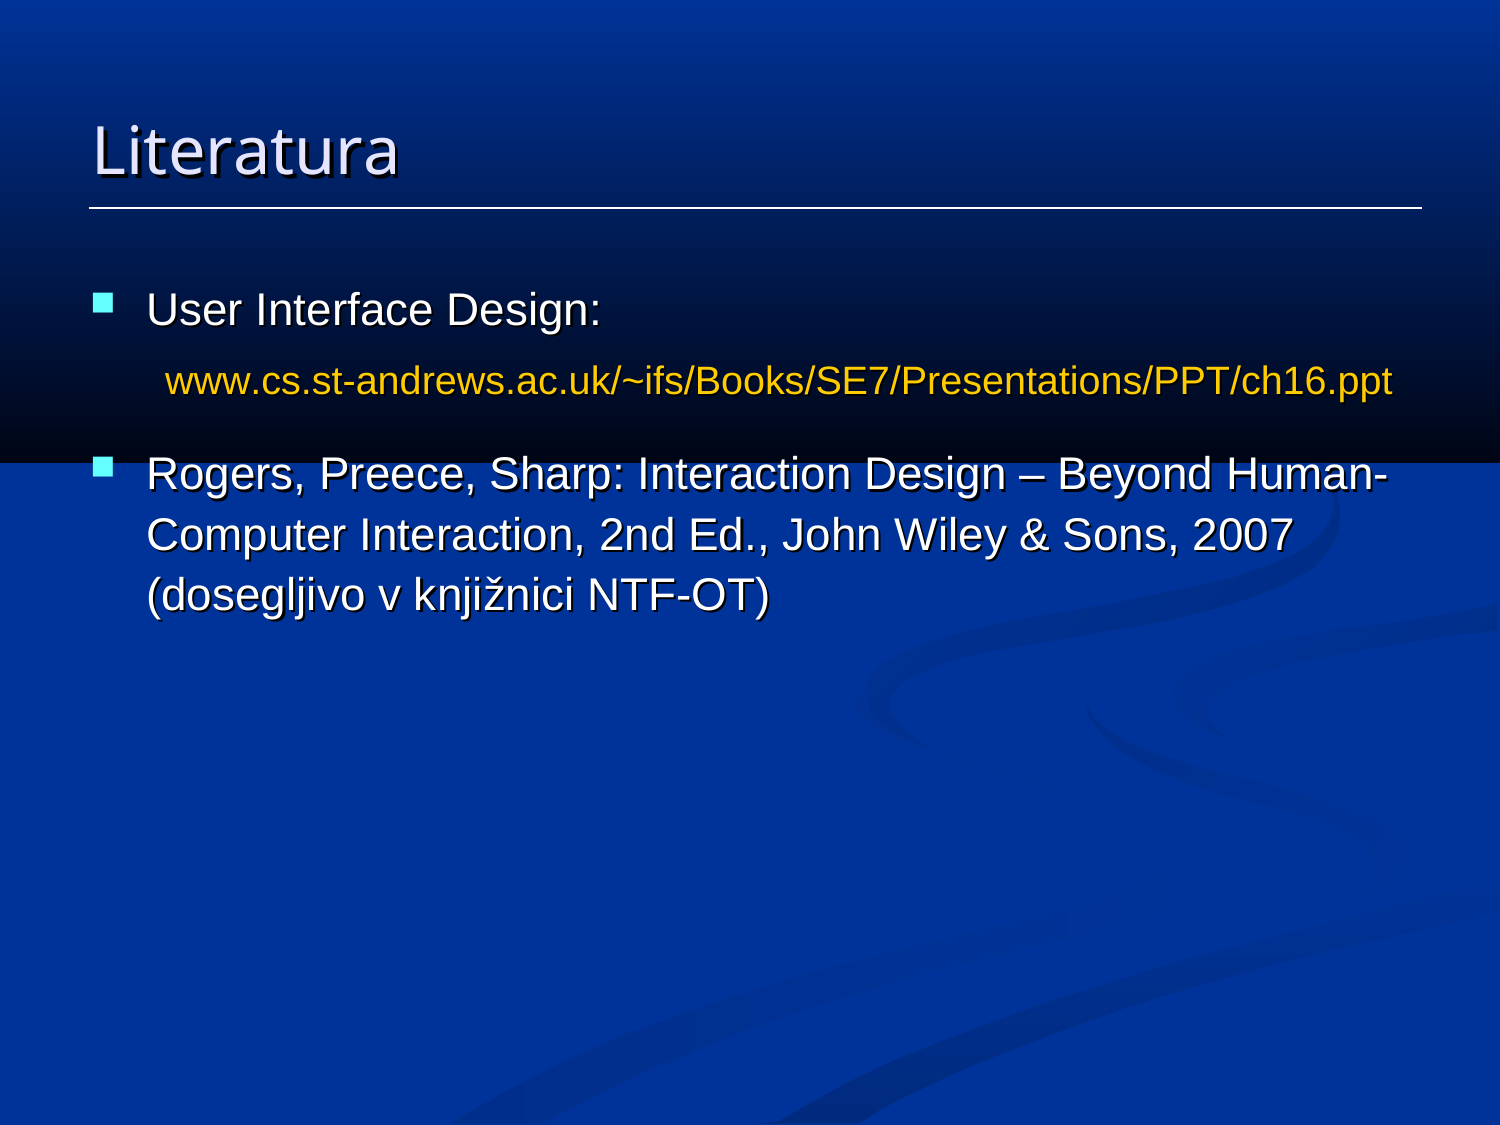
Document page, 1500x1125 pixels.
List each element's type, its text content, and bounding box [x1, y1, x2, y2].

text_box Literatura [76, 54, 1352, 242]
list User Interface Design: www.cs.st-andrews.ac.uk/~ifs/Books/SE7/Presentations/PPT/ch16.ppt Rogers, Preece, Sharp: Interaction Design – Beyond Human-Computer Interaction, 2nd Ed., John Wiley & Sons, 2007 (dosegljivo v knjižnici NTF-OT) [74, 267, 1459, 1056]
